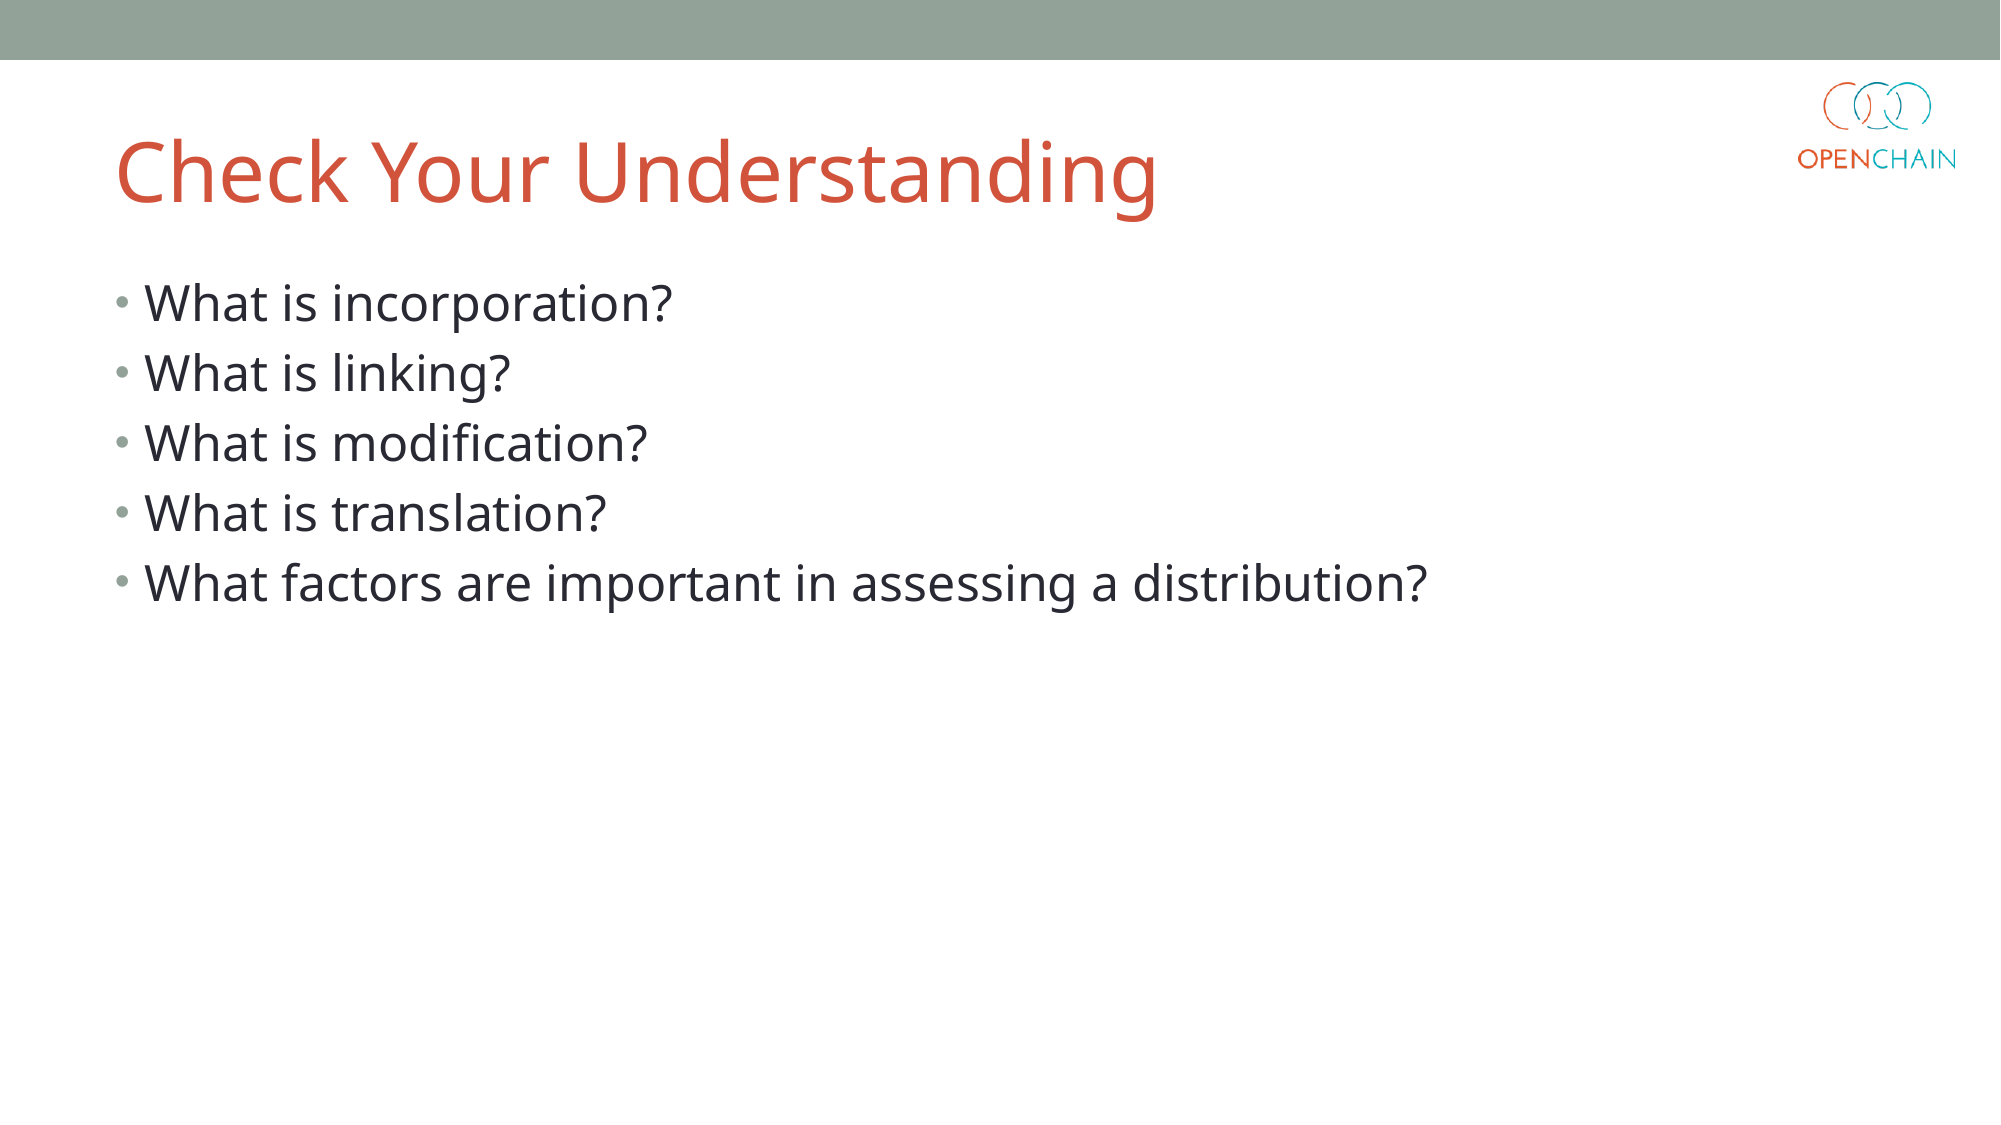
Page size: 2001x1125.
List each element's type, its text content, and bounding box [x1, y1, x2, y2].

picture [1798, 82, 1955, 169]
list What is incorporation? What is linking? What is modification? What is translation? What factors are important in assessing a distribution? [99, 263, 1900, 1064]
title Check Your Understanding [99, 87, 1900, 250]
